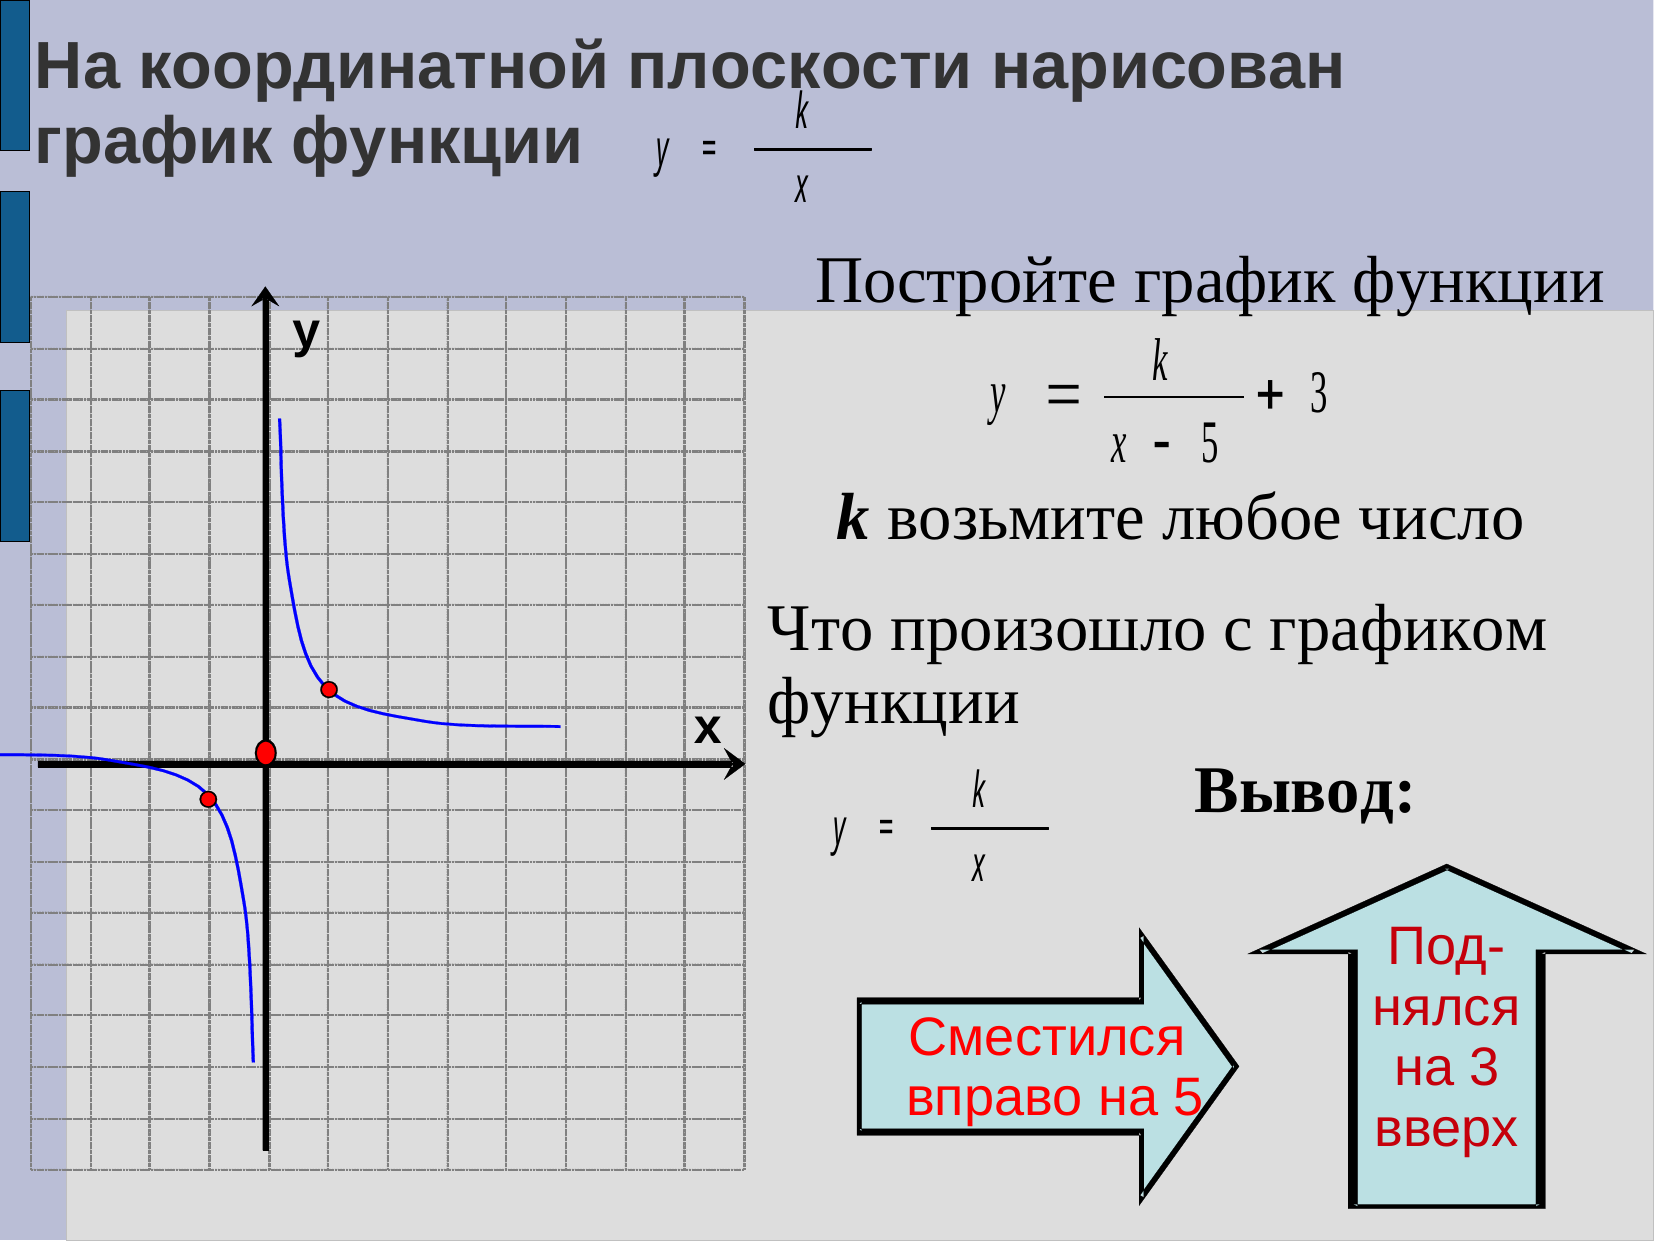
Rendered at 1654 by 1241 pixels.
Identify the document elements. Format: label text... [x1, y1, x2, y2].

text_box х [679, 690, 737, 763]
text_box k возьмите любое число [767, 472, 1595, 562]
text_box Что произошло с графиком функции [767, 590, 1595, 739]
picture [0, 265, 768, 1188]
picture [620, 59, 886, 237]
text_box Вывод: [1181, 753, 1447, 828]
title На координатной плоскости нарисован график функции [34, 0, 1447, 207]
picture [974, 325, 1359, 472]
text_box Постройте график функции [797, 236, 1625, 325]
text_box у [277, 295, 335, 368]
picture [797, 738, 1063, 916]
picture [854, 862, 1654, 1211]
